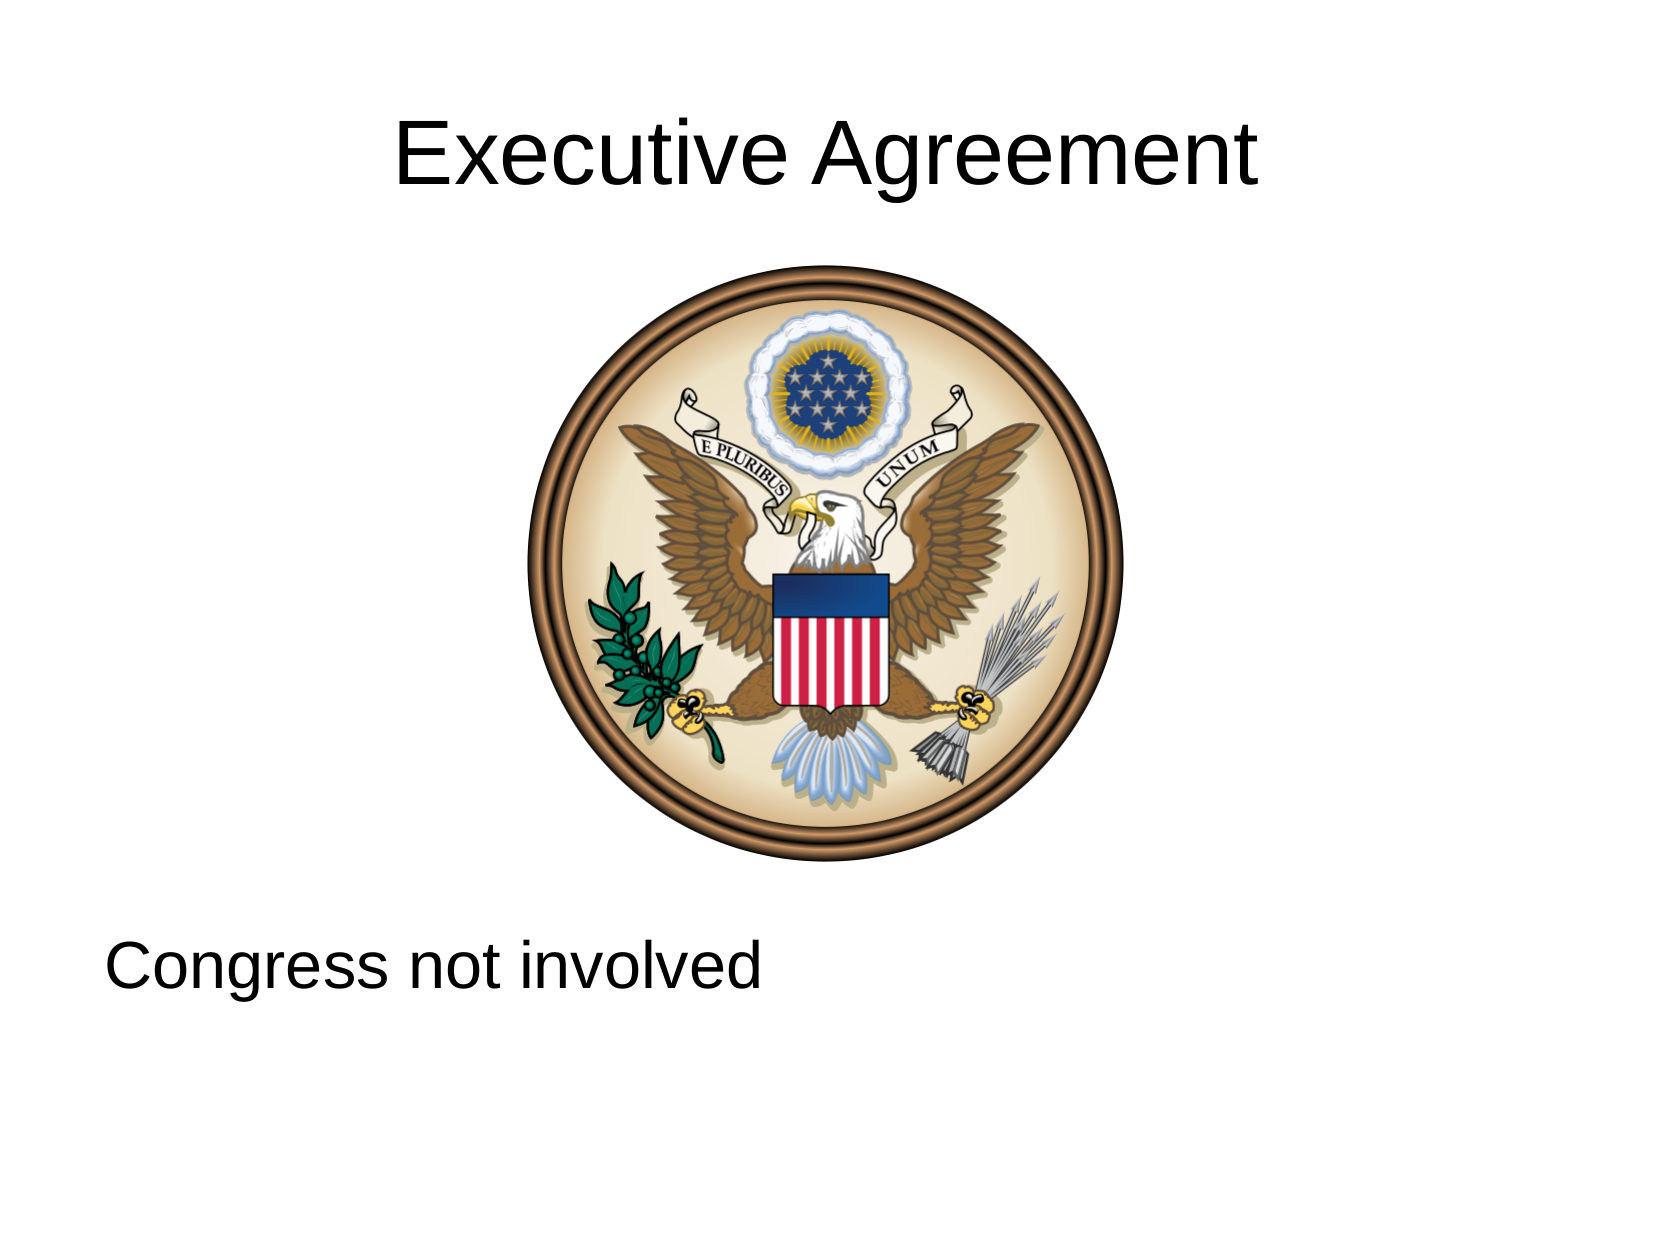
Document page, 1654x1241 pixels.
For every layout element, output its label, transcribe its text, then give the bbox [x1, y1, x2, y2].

list Congress not involved [86, 927, 1576, 1126]
picture [525, 263, 1126, 864]
title Executive Agreement [82, 49, 1571, 257]
